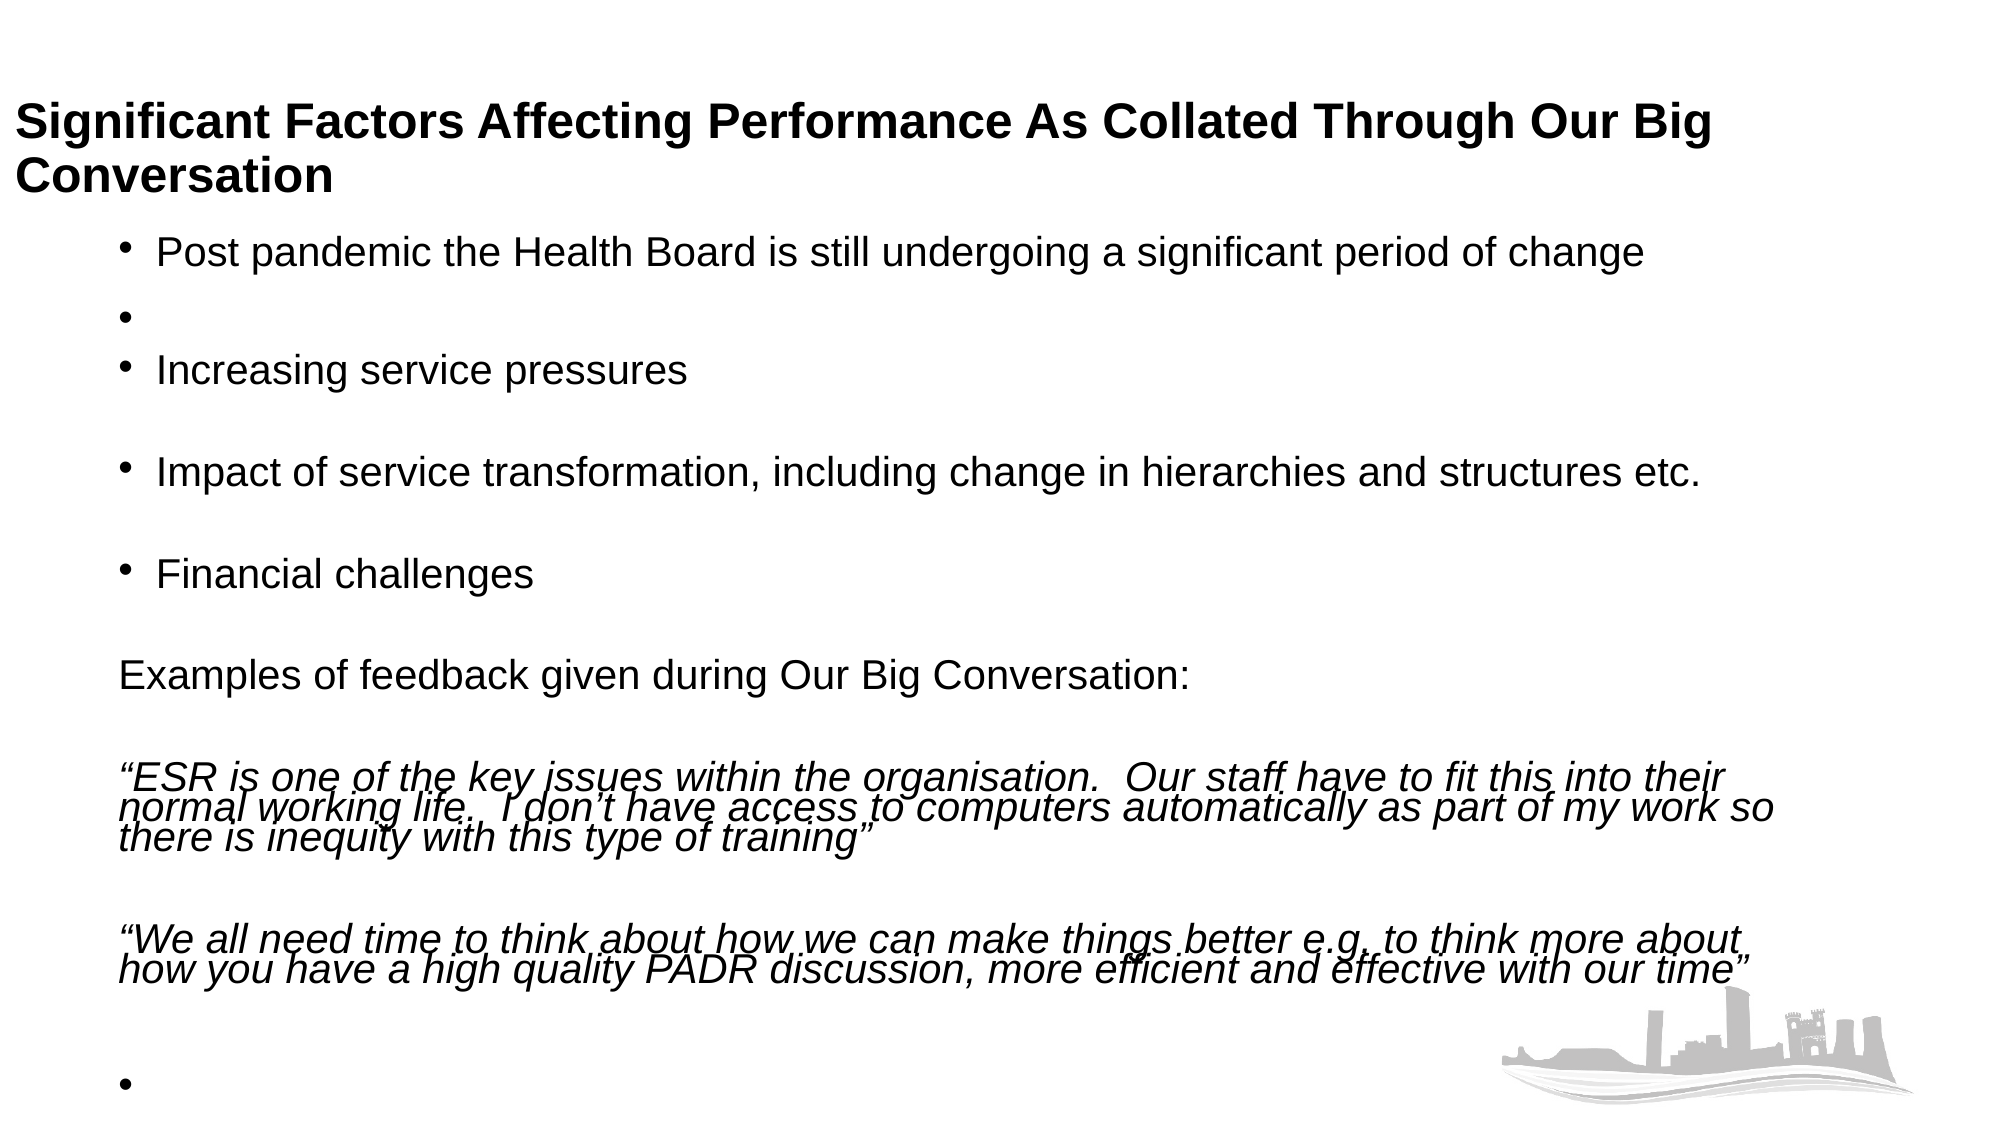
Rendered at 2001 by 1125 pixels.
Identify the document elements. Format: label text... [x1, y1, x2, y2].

list Post pandemic the Health Board is still undergoing a significant period of change Increasing service pressures Impact of service transformation, including change in hierarchies and structures etc. Financial challenges Examples of feedback given during Our Big Conversation: “ESR is one of the key issues within the organisation. Our staff have to fit this into their normal working life. I don’t have access to computers automatically as part of my work so there is inequity with this type of training” “We all need time to think about how we can make things better e.g. to think more about how you have a high quality PADR discussion, more efficient and effective with our time” [103, 258, 1829, 1029]
title Significant Factors Affecting Performance As Collated Through Our Big Conversation [0, 40, 2000, 258]
